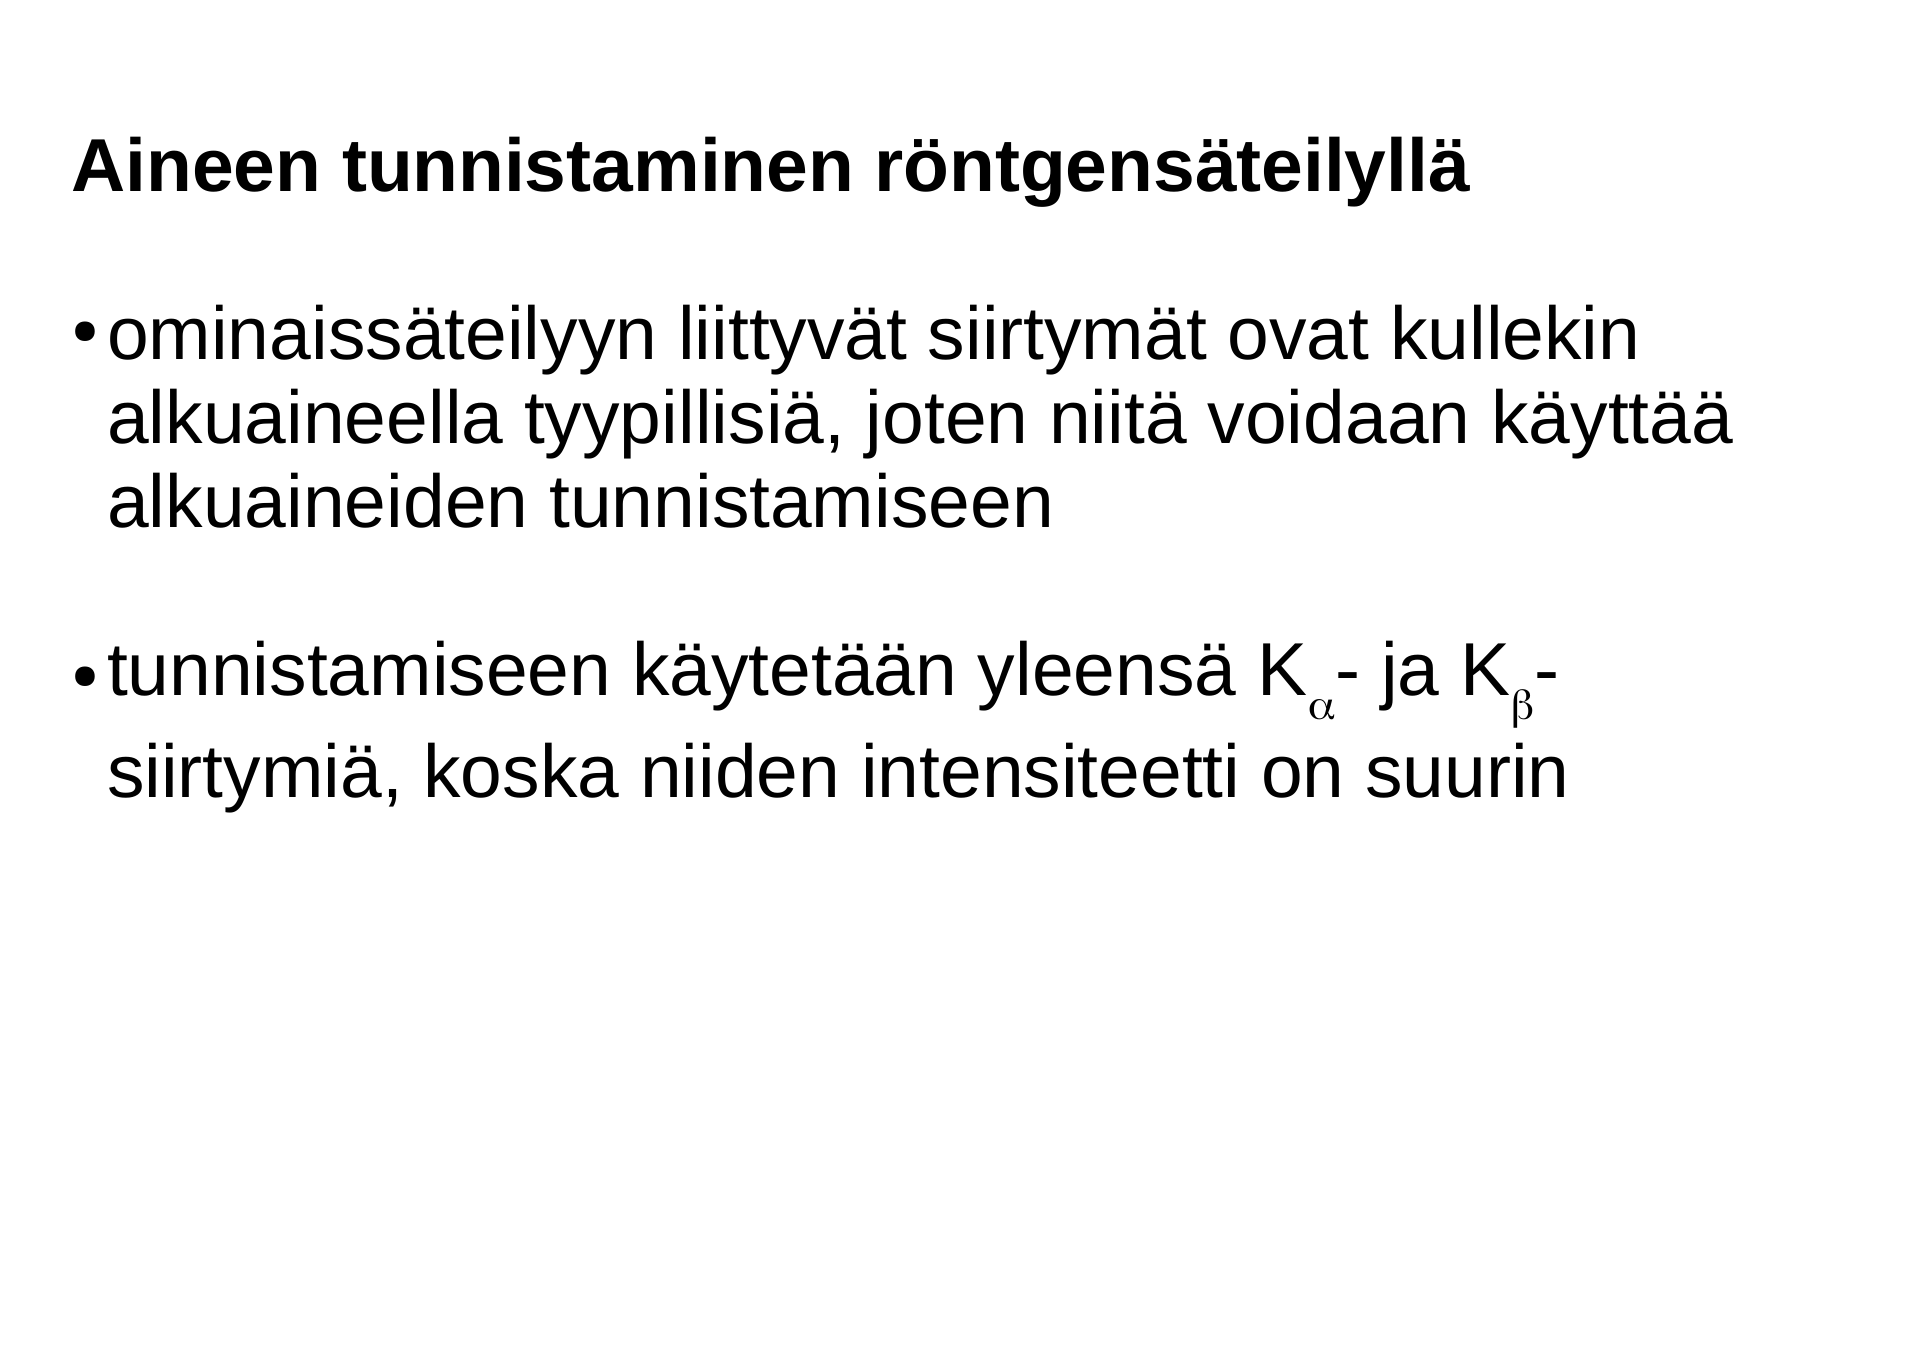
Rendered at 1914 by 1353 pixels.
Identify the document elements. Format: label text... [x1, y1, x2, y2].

text_box Aineen tunnistaminen röntgensäteilyllä ominaissäteilyyn liittyvät siirtymät ovat kullekin alkuaineella tyypillisiä, joten niitä voidaan käyttää alkuaineiden tunnistamiseen tunnistamiseen käytetään yleensä Ka- ja Kb-siirtymiä, koska niiden intensiteetti on suurin [56, 115, 1777, 1104]
